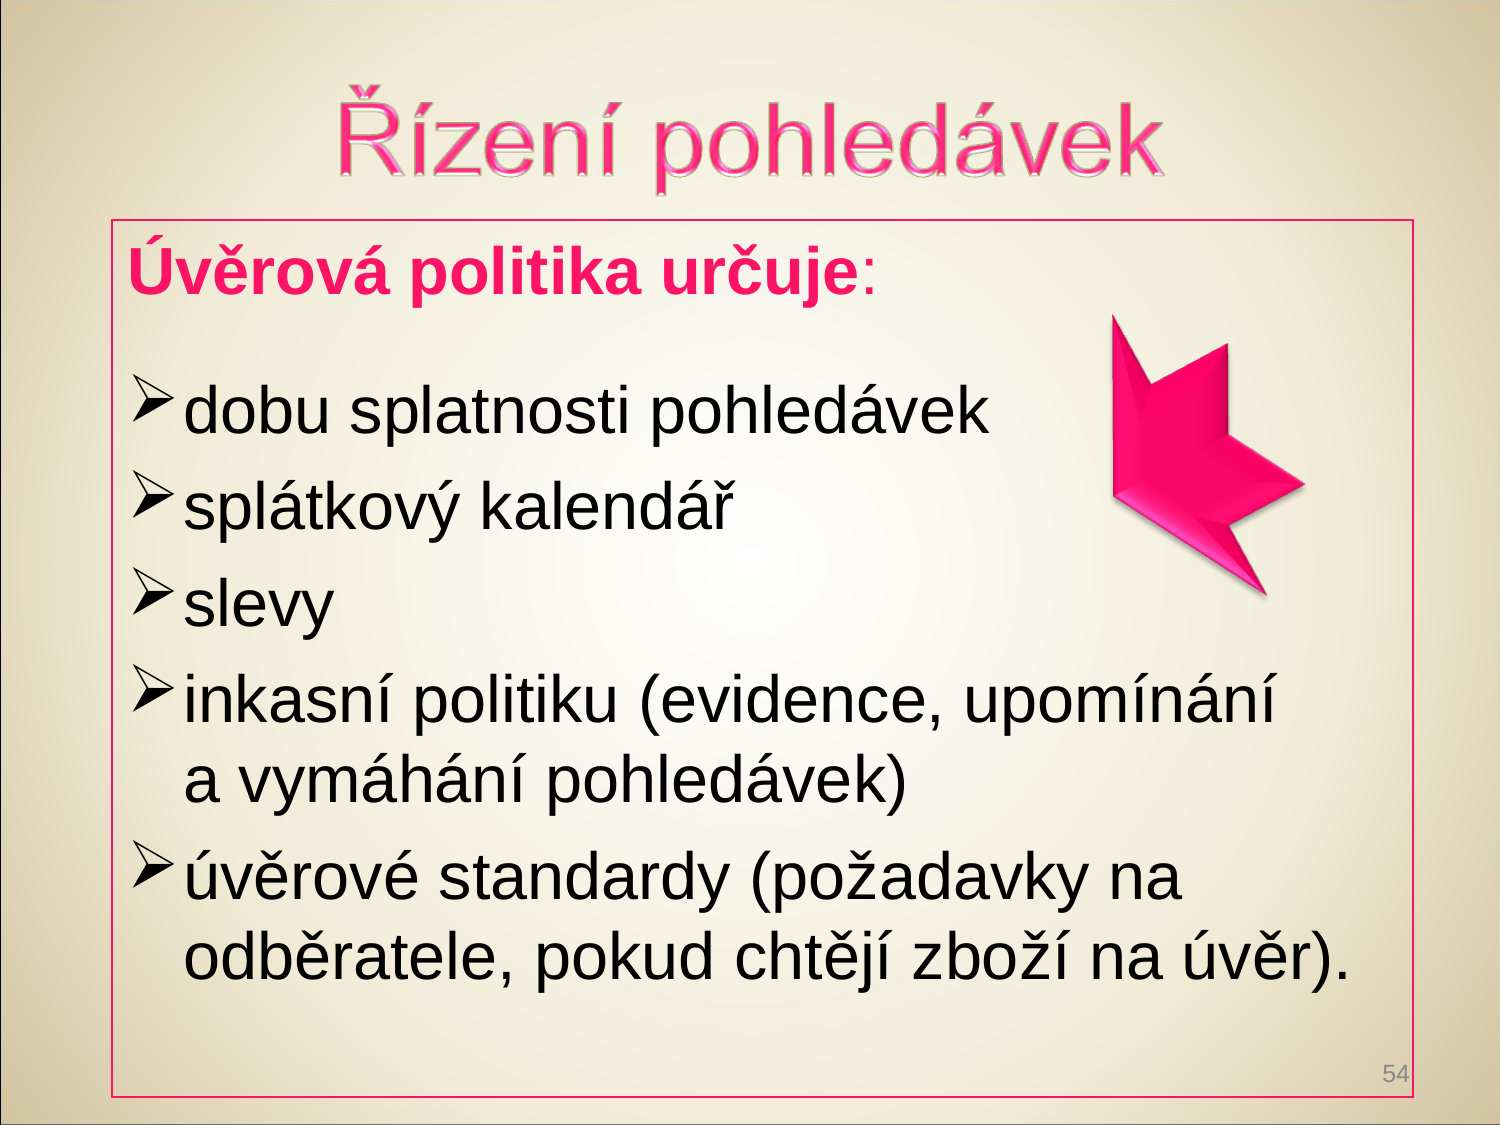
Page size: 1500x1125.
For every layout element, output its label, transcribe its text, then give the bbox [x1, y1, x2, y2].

list Úvěrová politika určuje: dobu splatnosti pohledávek splátkový kalendář slevy inkasní politiku (evidence, upomínání a vymáhání pohledávek) úvěrové standardy (požadavky na odběratele, pokud chtějí zboží na úvěr). [112, 220, 1414, 1097]
picture [0, 0, 1500, 1125]
text_box [271, 45, 1227, 209]
text_box <číslo> [1074, 1042, 1426, 1103]
